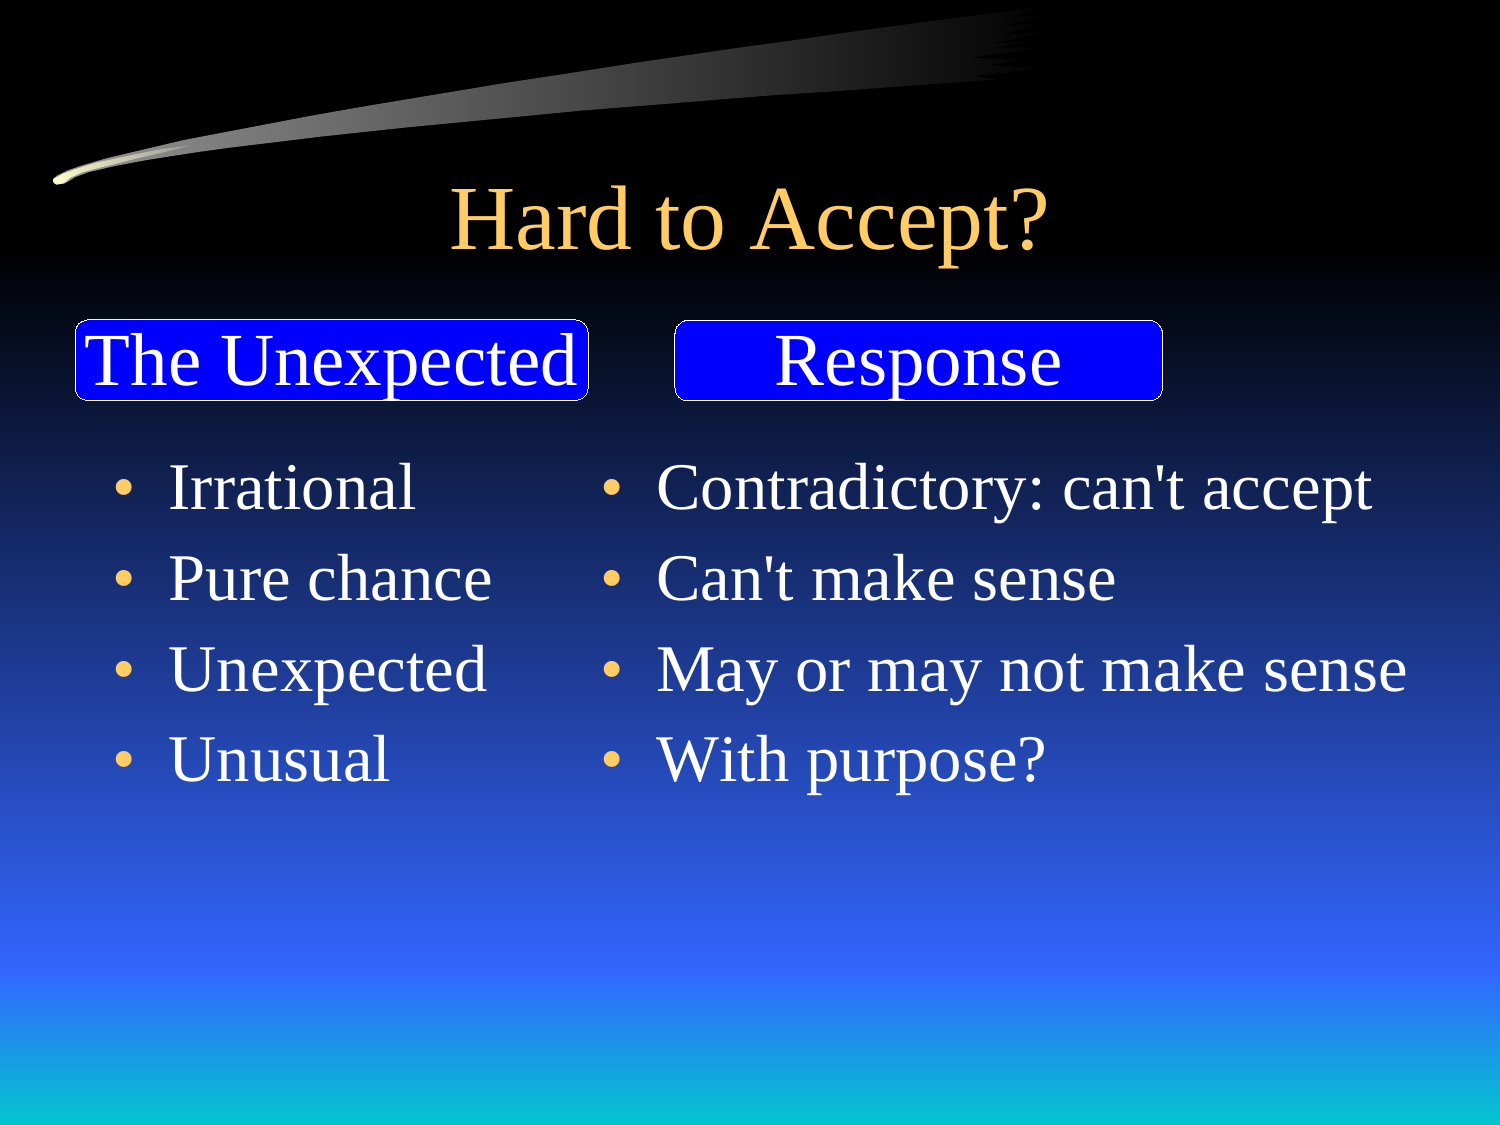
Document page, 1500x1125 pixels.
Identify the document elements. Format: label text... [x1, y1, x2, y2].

list Contradictory: can't accept Can't make sense May or may not make sense With purpose? [600, 450, 1463, 1026]
list Irrational Pure chance Unexpected Unusual [112, 450, 563, 1026]
title Hard to Accept? [112, 124, 1388, 313]
text_box Response [899, 354, 915, 383]
text_box The Unexpected [394, 354, 410, 383]
text_box Response [674, 320, 1163, 401]
text_box The Unexpected [75, 319, 589, 401]
